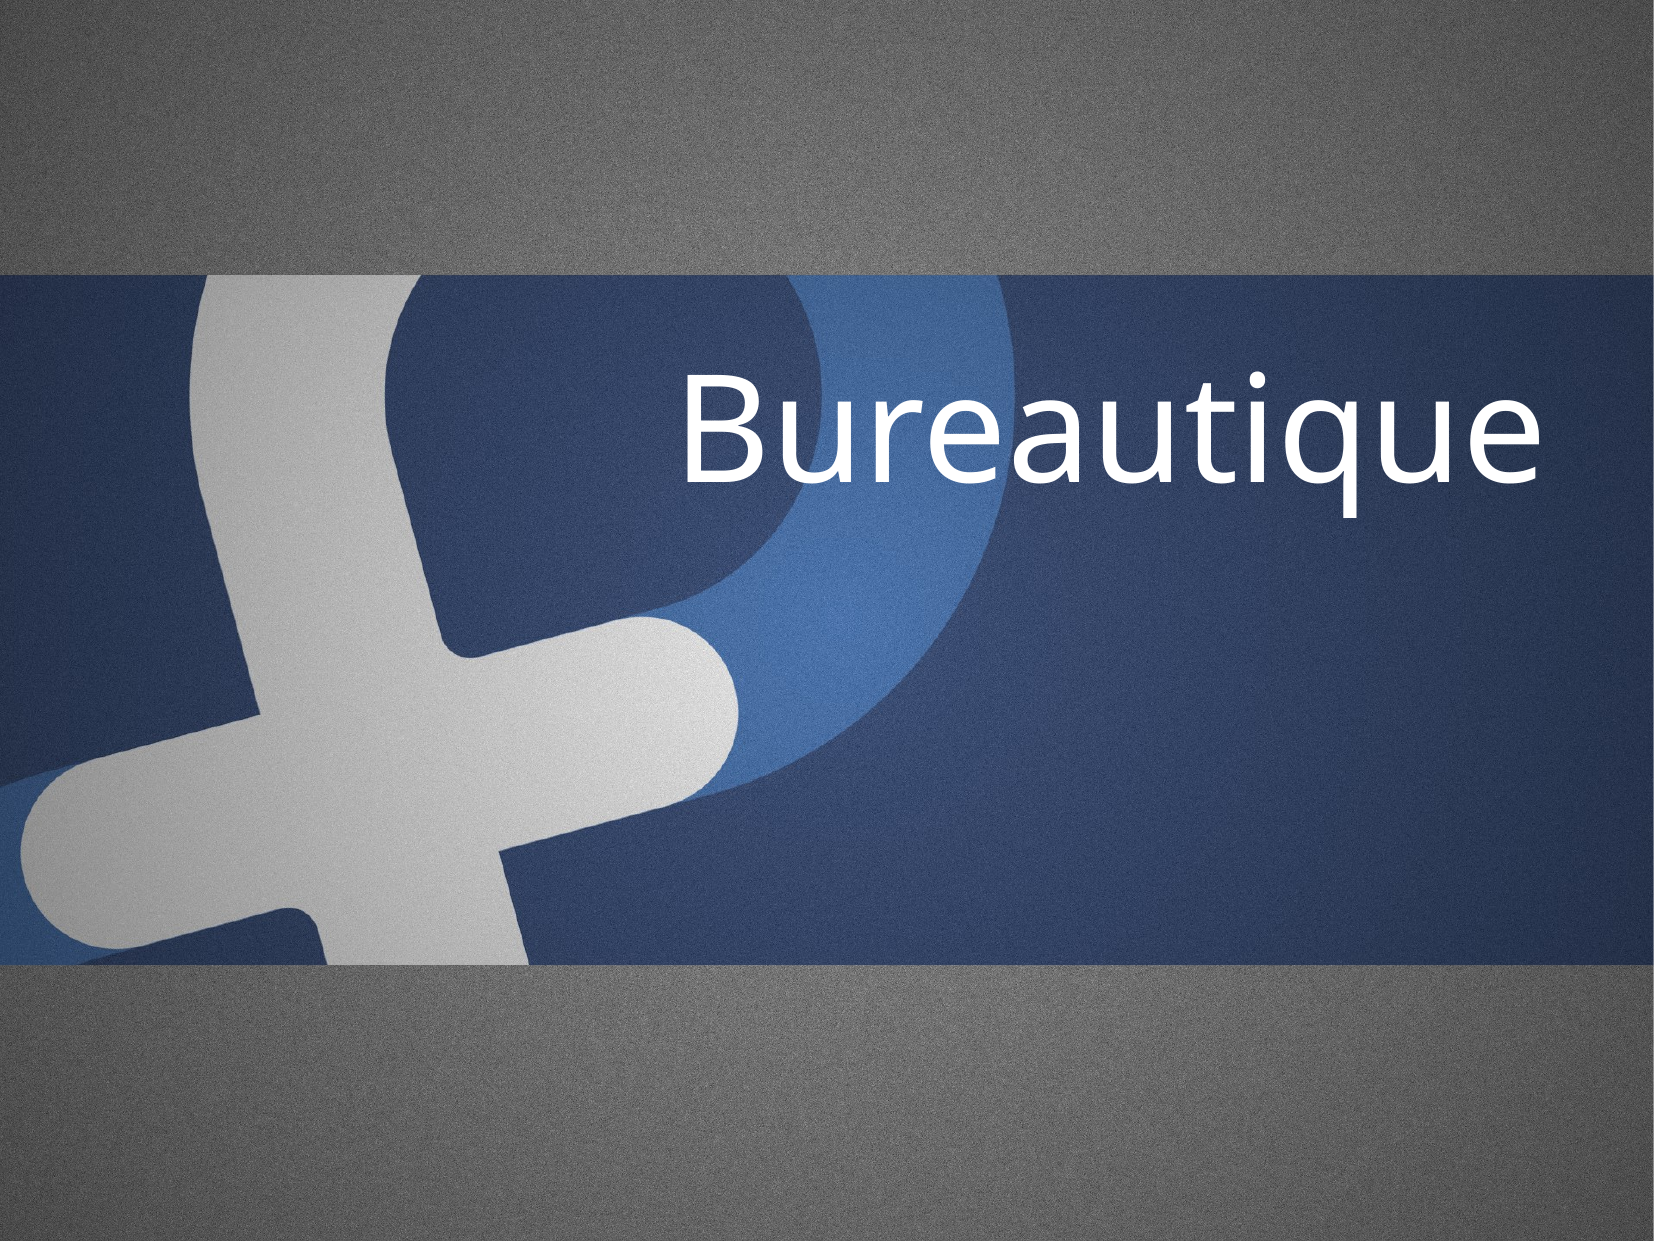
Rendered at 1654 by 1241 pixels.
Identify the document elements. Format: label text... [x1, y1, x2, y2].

picture [0, 0, 1654, 1241]
text_box Bureautique [297, 315, 1562, 654]
